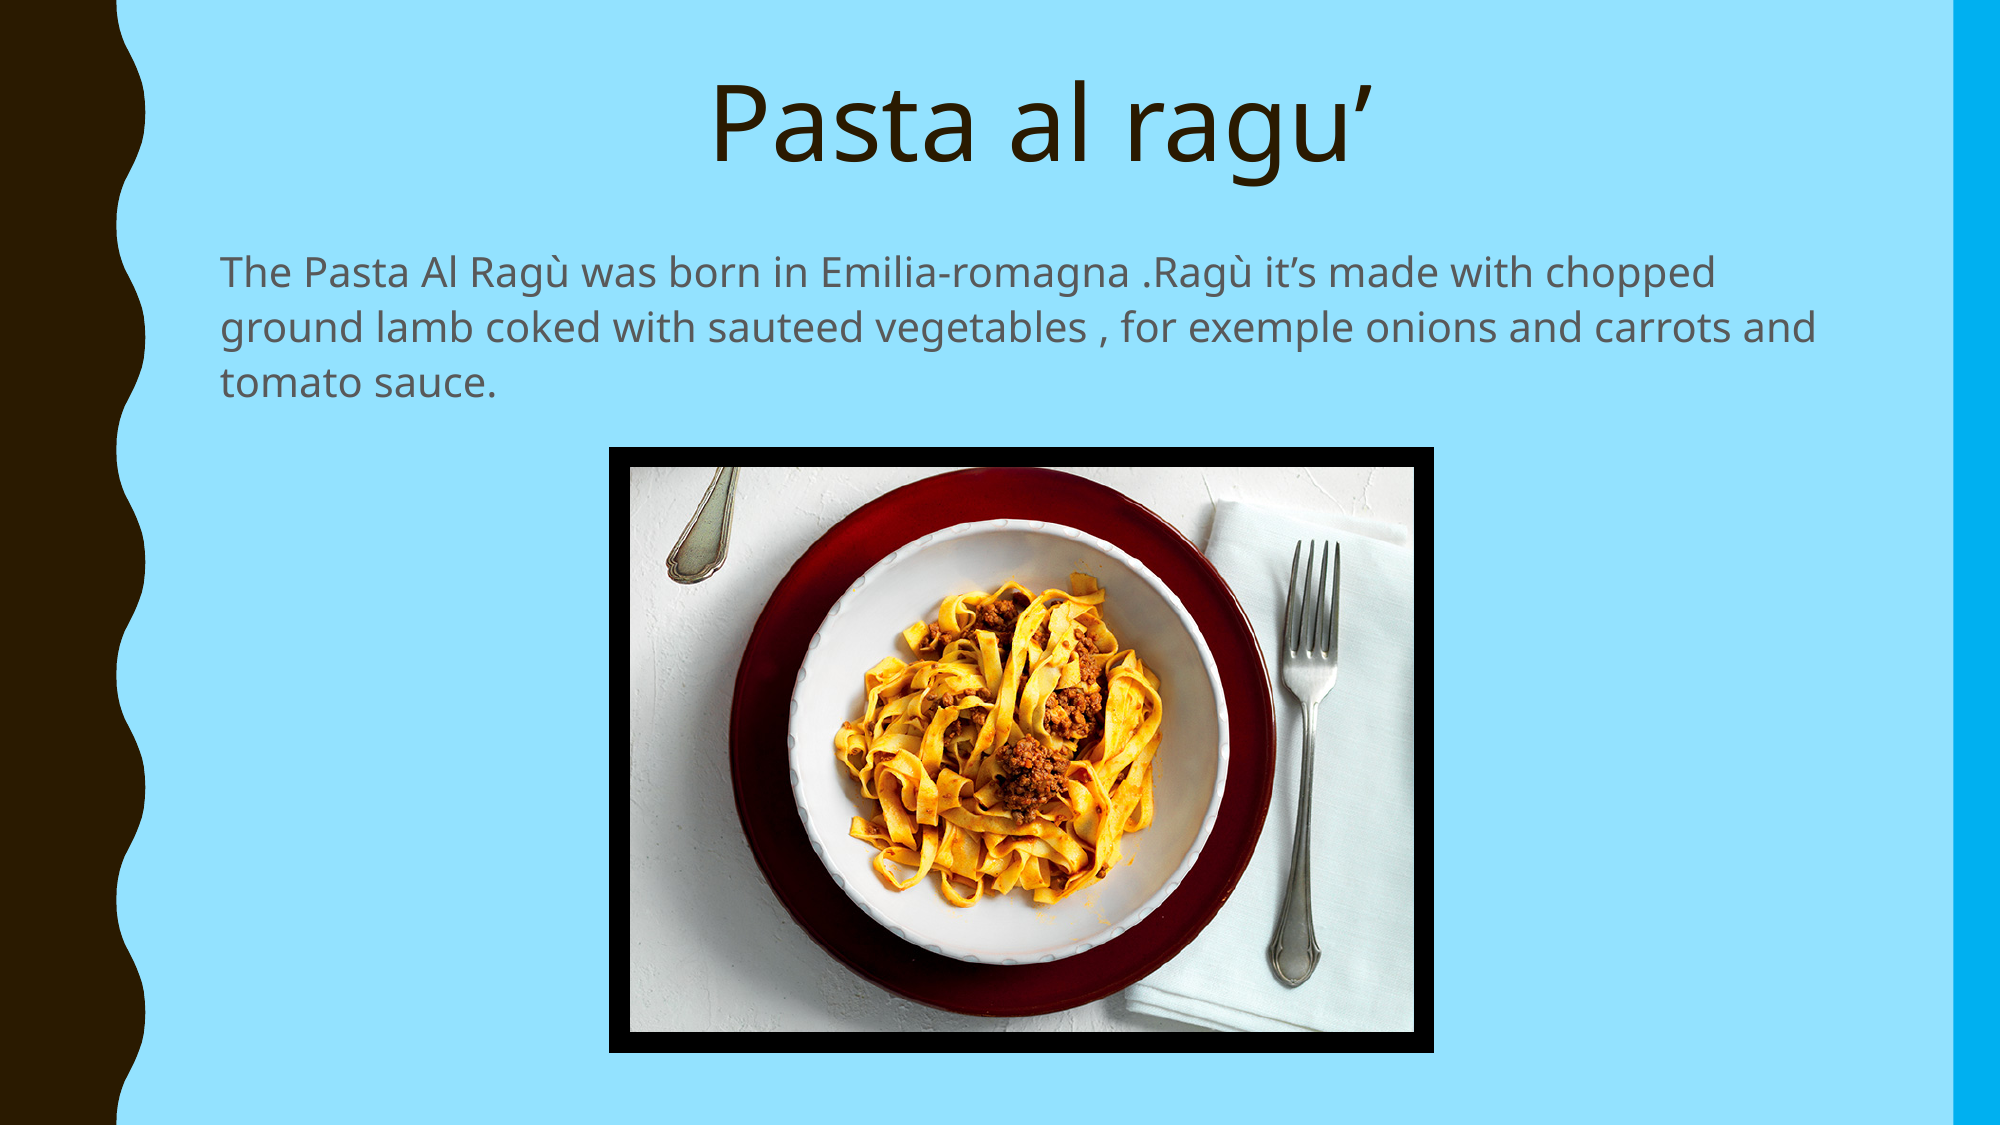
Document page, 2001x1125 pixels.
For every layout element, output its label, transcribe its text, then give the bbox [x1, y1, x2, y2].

picture [629, 467, 1414, 1032]
list The Pasta Al Ragù was born in Emilia-romagna .Ragù it’s made with chopped ground lamb coked with sauteed vegetables , for exemple onions and carrots and tomato sauce. [205, 233, 1875, 965]
title Pasta al ragu’ [205, 62, 1875, 233]
